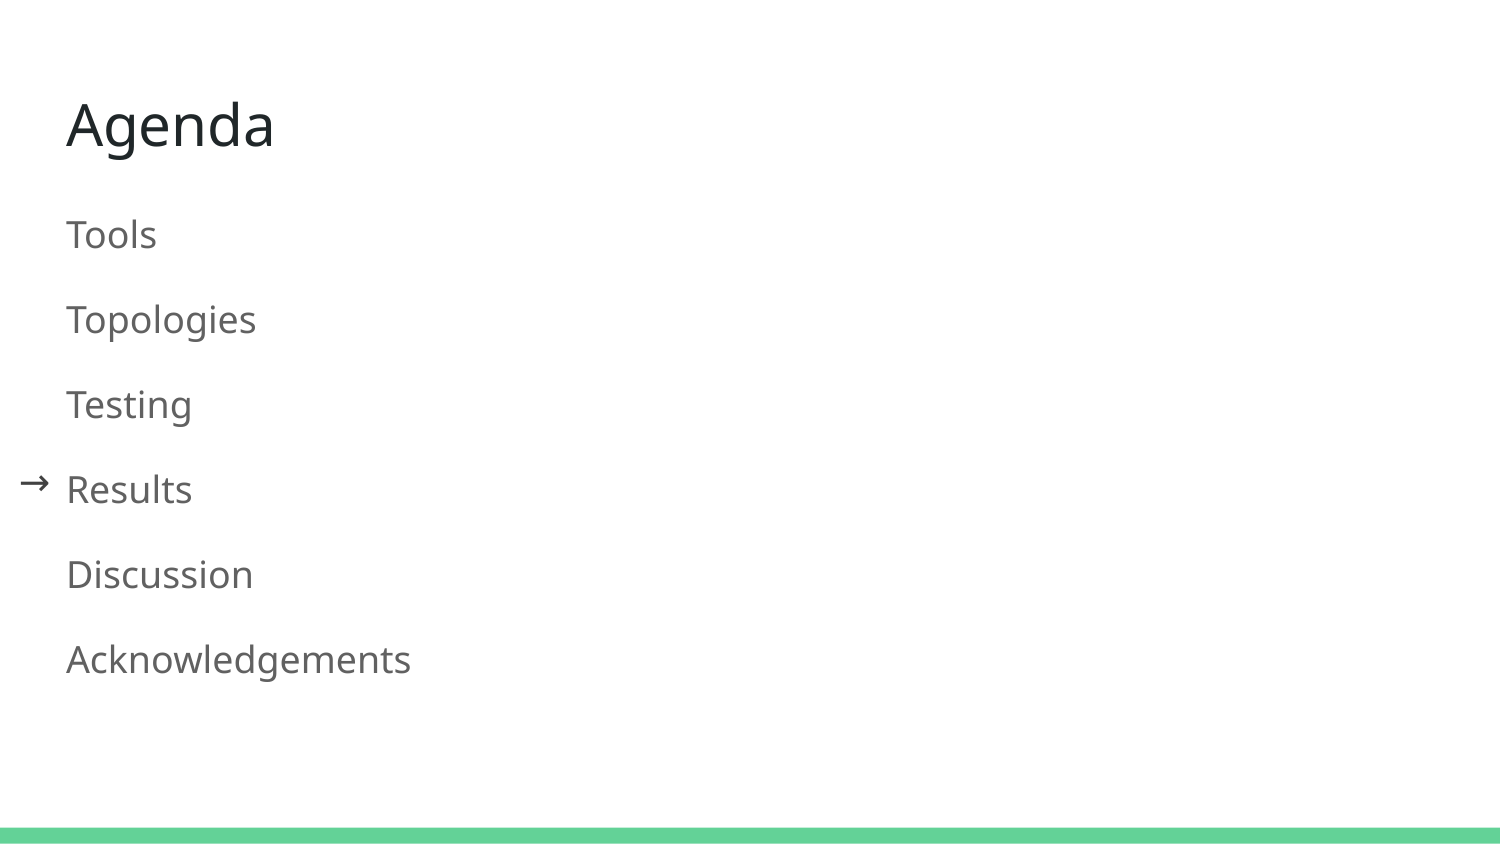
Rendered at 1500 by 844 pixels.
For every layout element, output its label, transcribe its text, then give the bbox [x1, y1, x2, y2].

title Agenda [51, 72, 1449, 167]
text_box → [0, 442, 66, 513]
list Tools Topologies Testing Results Discussion Acknowledgements [51, 189, 1449, 750]
